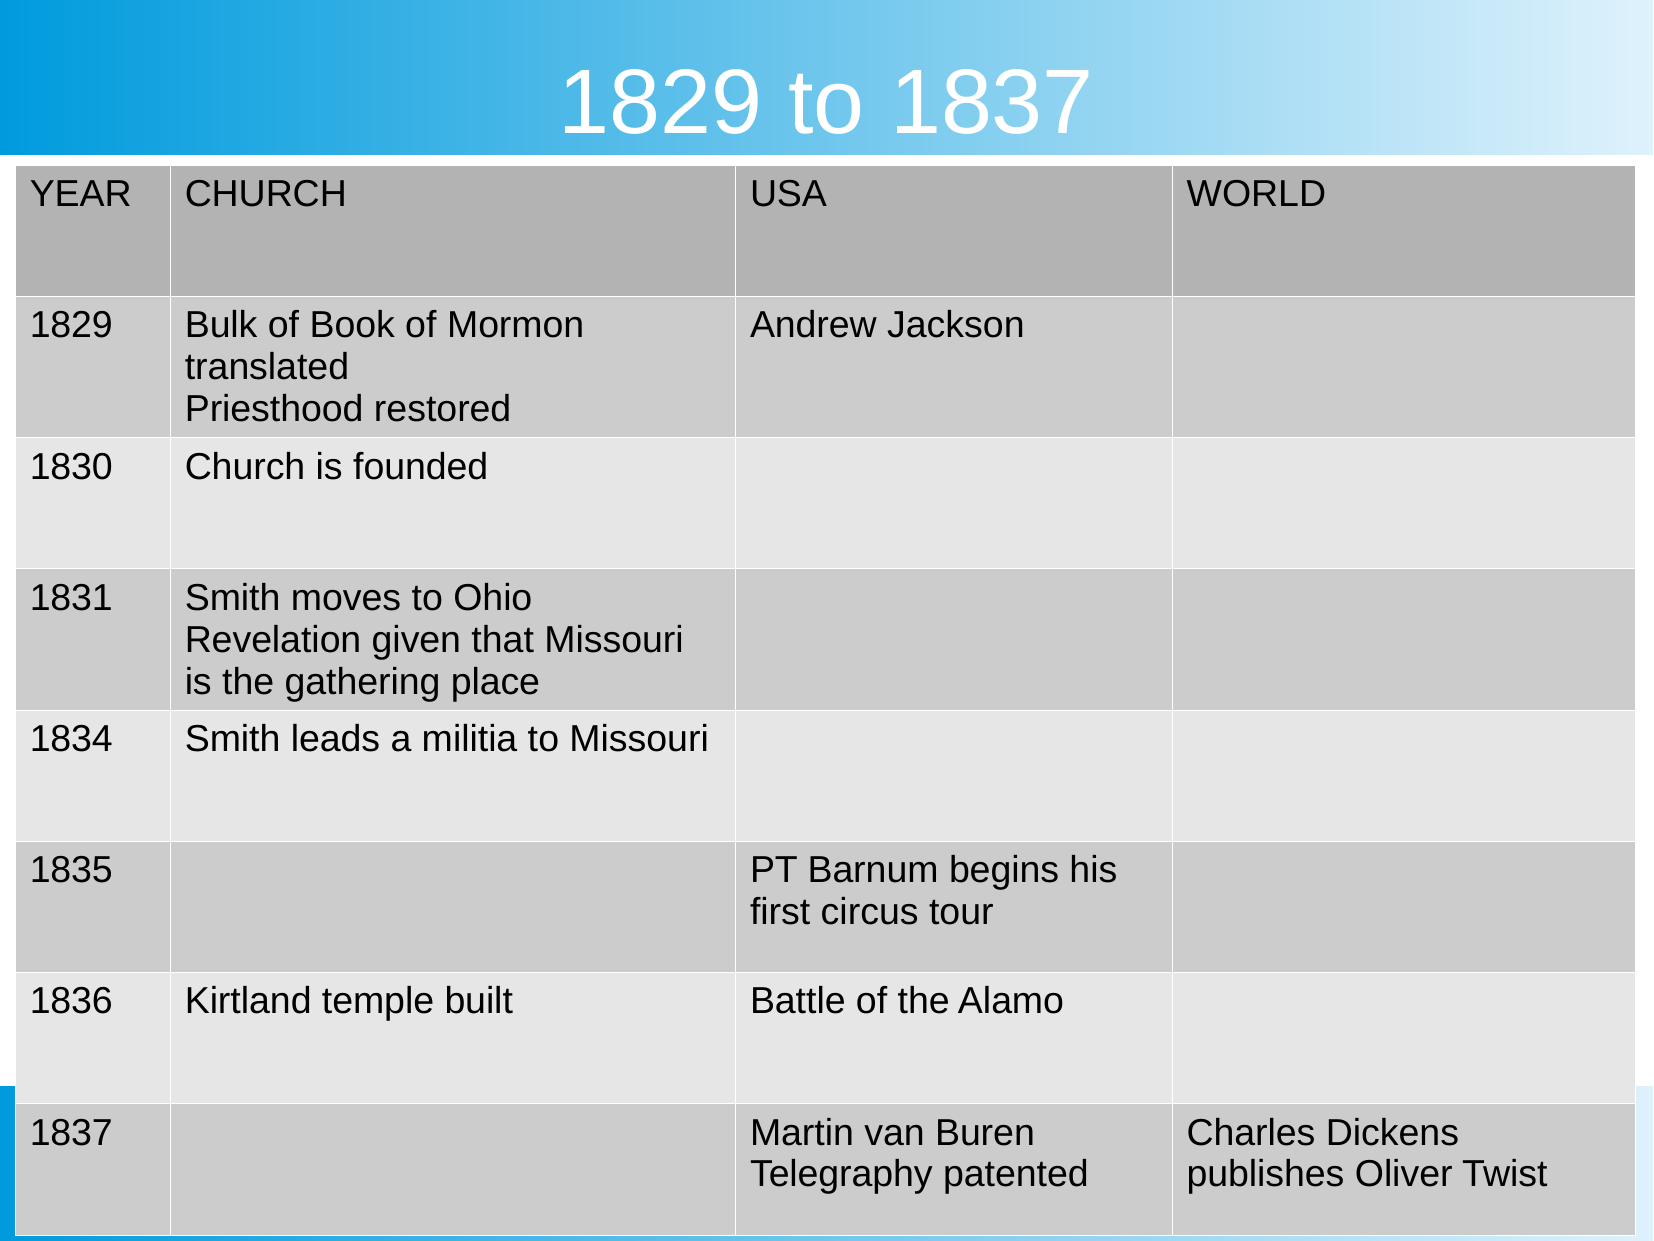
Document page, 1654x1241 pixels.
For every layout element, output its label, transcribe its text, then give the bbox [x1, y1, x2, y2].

table_cell 1837 [16, 1104, 170, 1235]
table_cell 1835 [16, 842, 170, 972]
table_cell [1173, 842, 1635, 972]
table_header CHURCH [171, 166, 735, 296]
text_box [780, 825, 1291, 896]
table_cell [171, 842, 735, 972]
table_cell Bulk of Book of Mormon translated Priesthood restored [171, 297, 735, 437]
table_header USA [736, 166, 1172, 296]
table_cell Smith moves to Ohio Revelation given that Missouri is the gathering place [171, 569, 735, 710]
table_cell Andrew Jackson [736, 297, 1172, 437]
table_cell [736, 569, 1172, 710]
table_cell Smith leads a militia to Missouri [171, 711, 735, 841]
table_header WORLD [1173, 166, 1635, 296]
table_cell [1173, 973, 1635, 1103]
table_cell 1836 [16, 973, 170, 1103]
table_cell [1173, 297, 1635, 437]
table_cell PT Barnum begins his first circus tour [736, 842, 1172, 972]
table_cell [736, 438, 1172, 568]
table_cell Charles Dickens publishes Oliver Twist [1173, 1104, 1635, 1235]
table_cell 1830 [16, 438, 170, 568]
table_cell Martin van Buren Telegraphy patented [736, 1104, 1172, 1235]
table_cell [1173, 569, 1635, 710]
table_cell [1173, 438, 1635, 568]
table_cell Battle of the Alamo [736, 973, 1172, 1103]
title 1829 to 1837 [82, 49, 1571, 155]
table_cell Kirtland temple built [171, 973, 735, 1103]
table_cell 1834 [16, 711, 170, 841]
table_cell 1829 [16, 297, 170, 437]
table_cell [171, 1104, 735, 1235]
table_cell [1173, 711, 1635, 841]
table_header YEAR [16, 166, 170, 296]
table_cell Church is founded [171, 438, 735, 568]
table_cell [736, 711, 1172, 841]
table_cell 1831 [16, 569, 170, 710]
